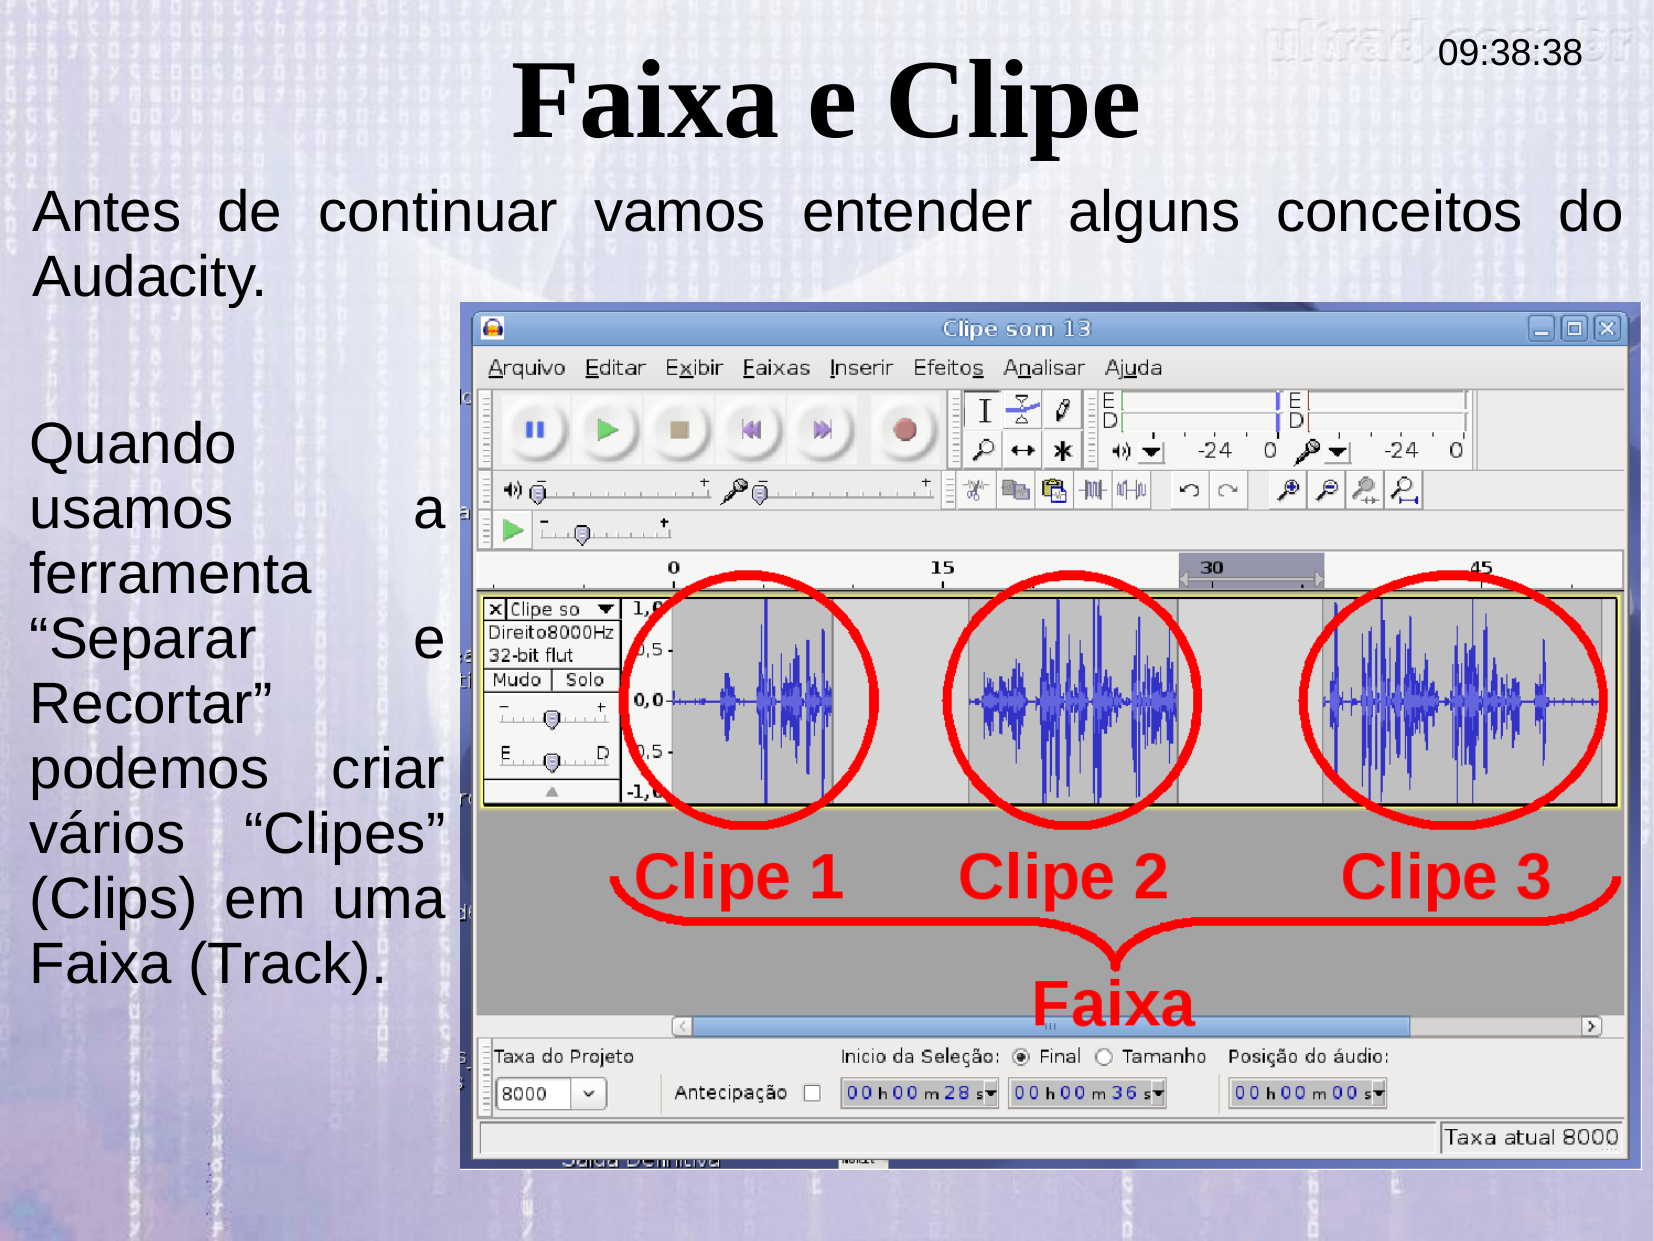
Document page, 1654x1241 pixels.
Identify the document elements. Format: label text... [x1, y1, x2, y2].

text_box 12:04:17 [1423, 23, 1631, 94]
picture [0, 0, 1654, 1241]
text_box Faixa e Clipe [29, 29, 1625, 171]
text_box Quando usamos a ferramenta “Separar e Recortar” podemos criar vários “Clipes” (Clips) em uma Faixa (Track). [14, 403, 461, 1004]
text_box Antes de continuar vamos entender alguns conceitos do Audacity. [17, 171, 1641, 317]
